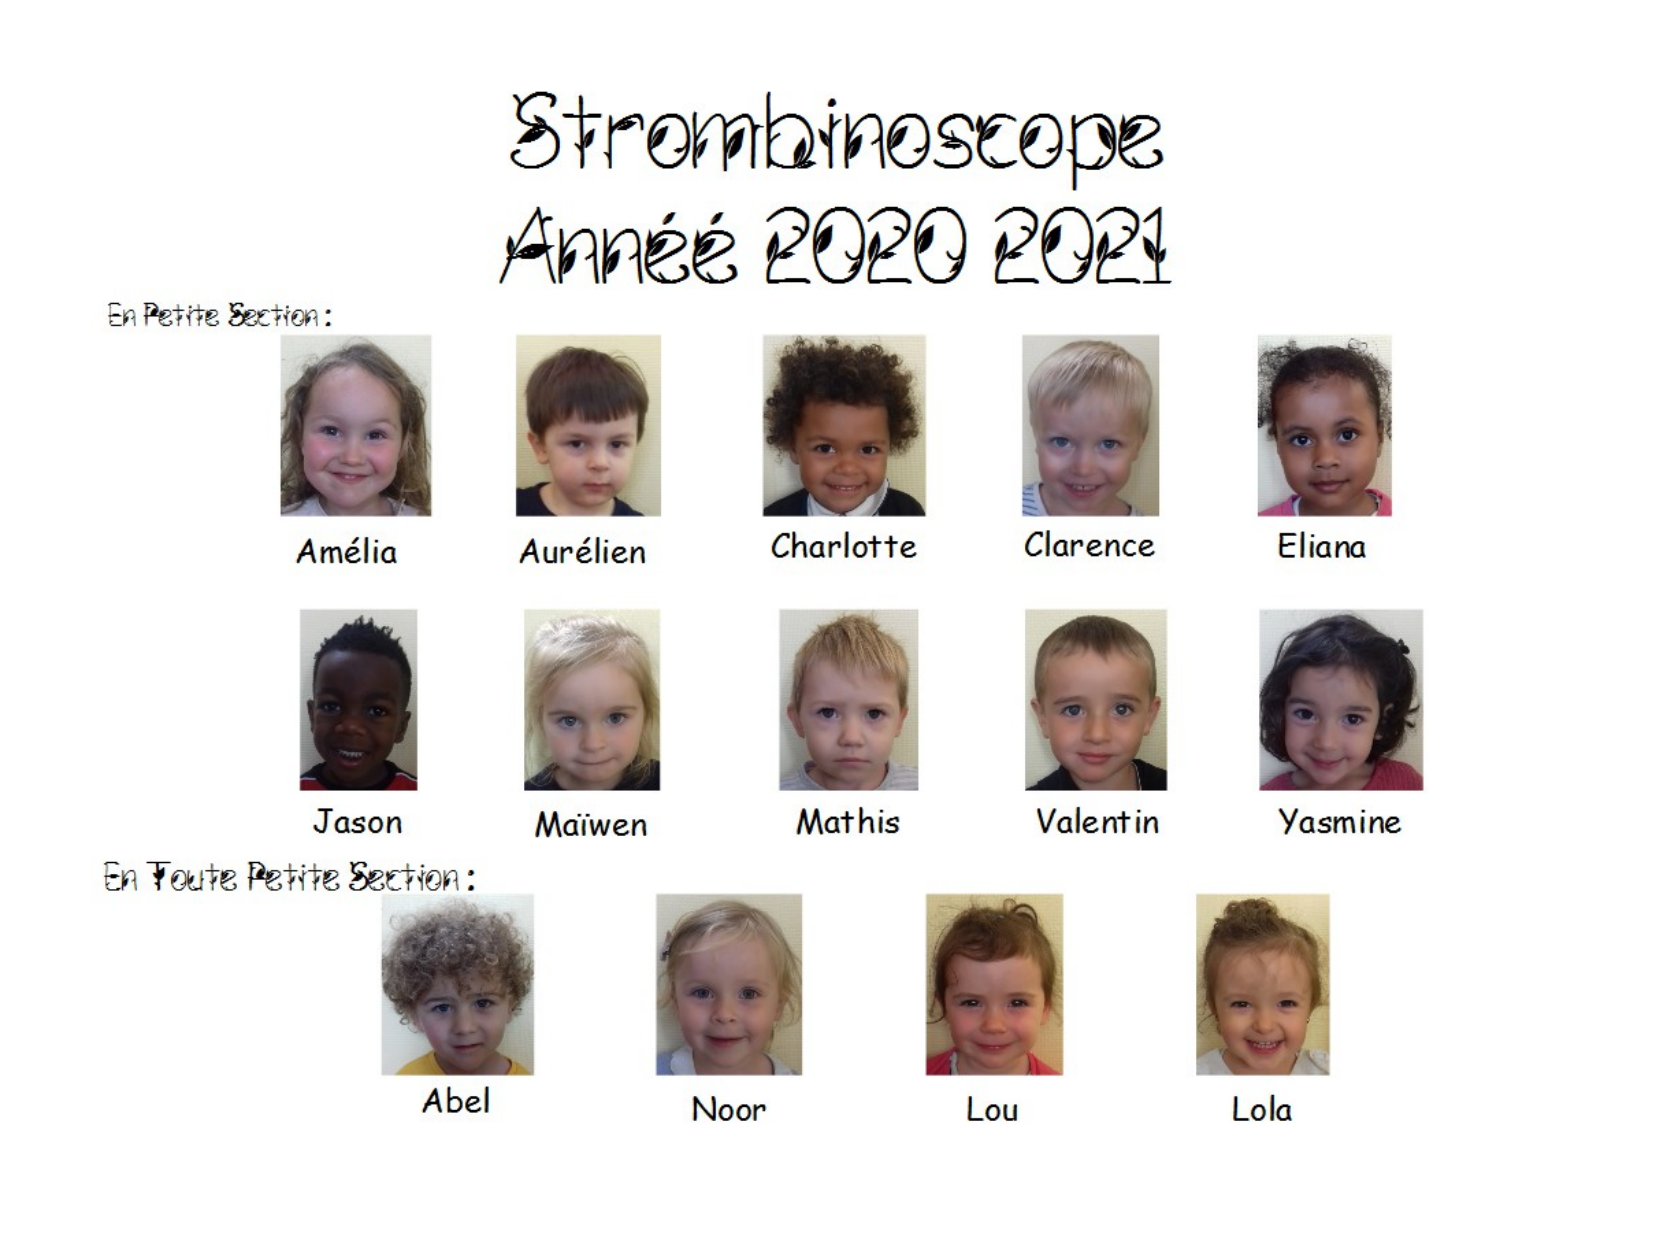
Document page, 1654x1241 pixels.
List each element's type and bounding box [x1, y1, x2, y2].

picture [70, 70, 1607, 1158]
